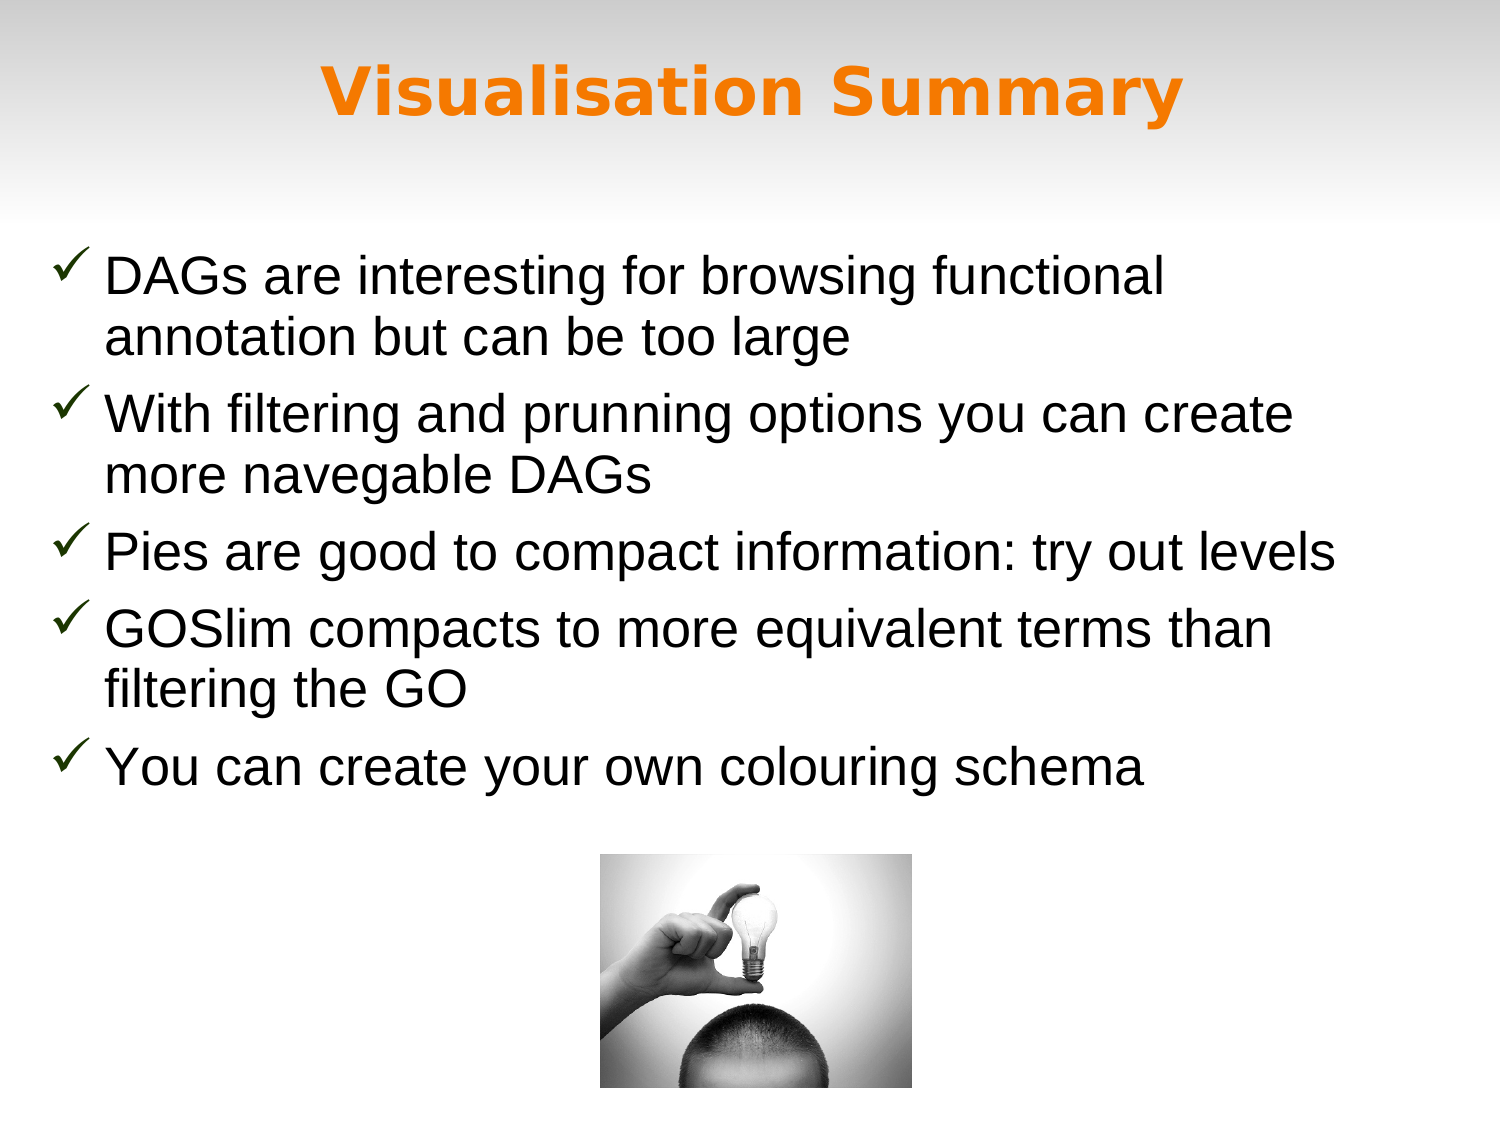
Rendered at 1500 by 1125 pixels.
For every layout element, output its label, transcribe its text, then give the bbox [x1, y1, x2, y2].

list DAGs are interesting for browsing functional annotation but can be too large With filtering and prunning options you can create more navegable DAGs Pies are good to compact information: try out levels GOSlim compacts to more equivalent terms than filtering the GO You can create your own colouring schema [34, 238, 1395, 1089]
picture [600, 854, 912, 1088]
title Visualisation Summary [85, 29, 1421, 155]
